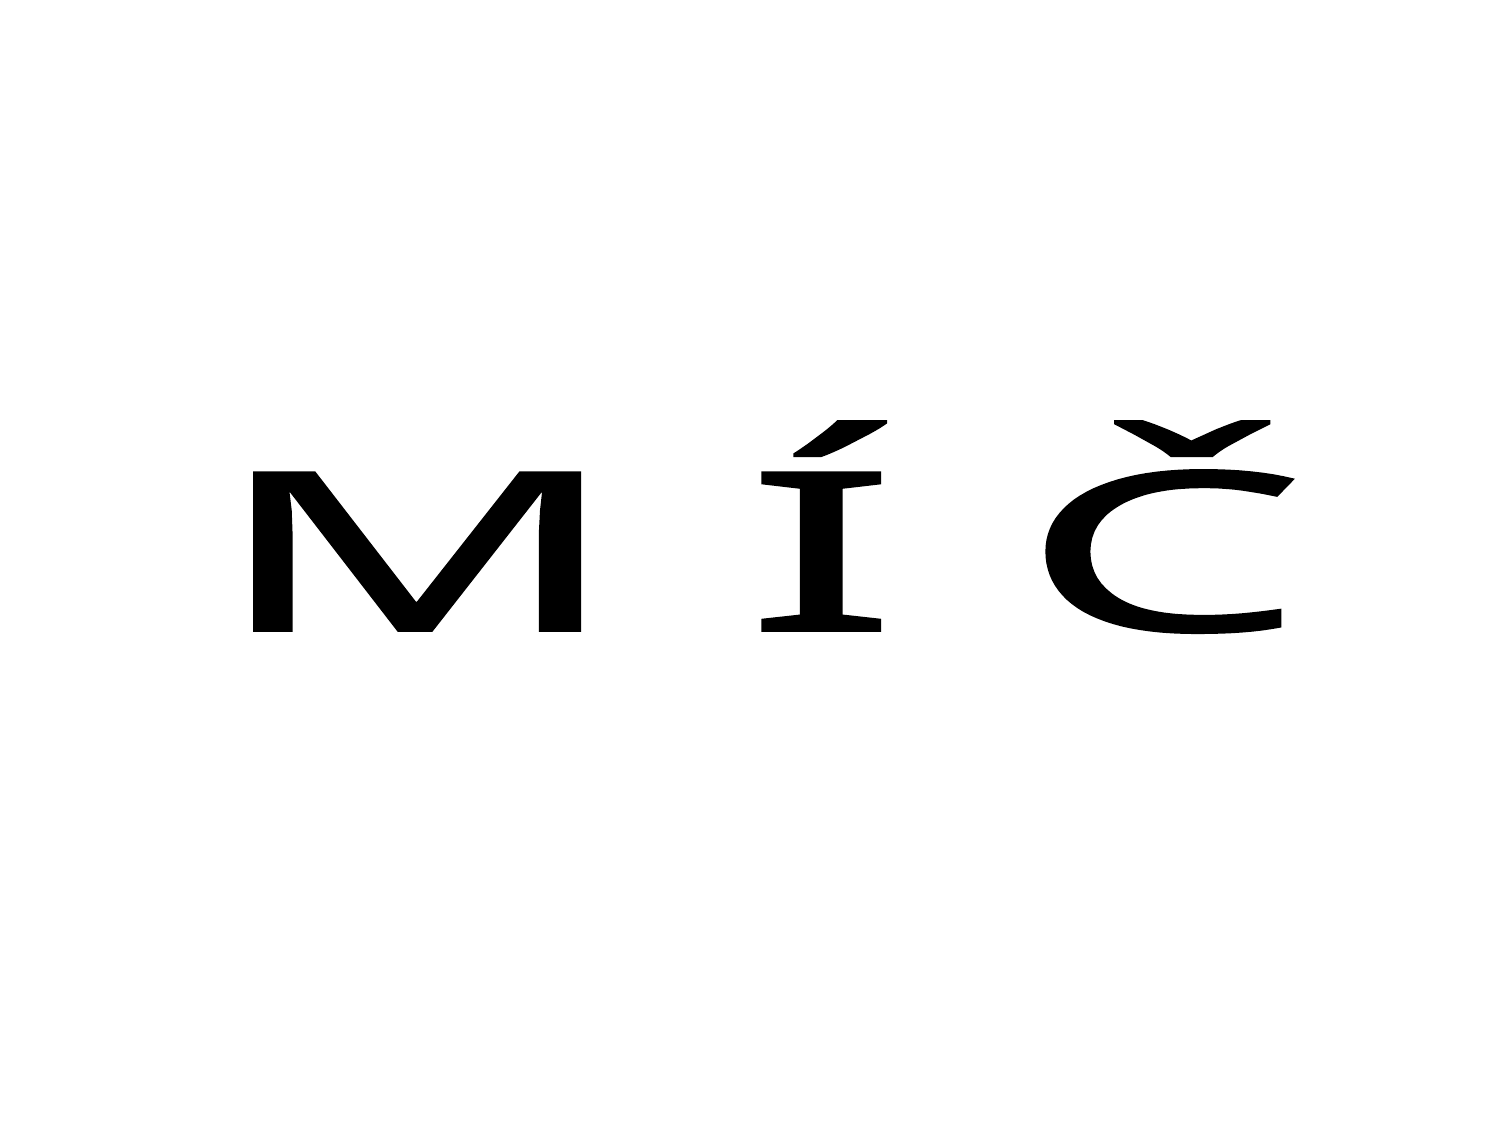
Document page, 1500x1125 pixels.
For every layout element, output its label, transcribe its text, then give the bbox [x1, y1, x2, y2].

text_box M Í Č [762, 472, 881, 632]
text_box M Í Č [1114, 420, 1270, 457]
text_box M Í Č [253, 472, 581, 632]
text_box M Í Č [794, 420, 887, 457]
text_box M Í Č [1046, 469, 1294, 634]
